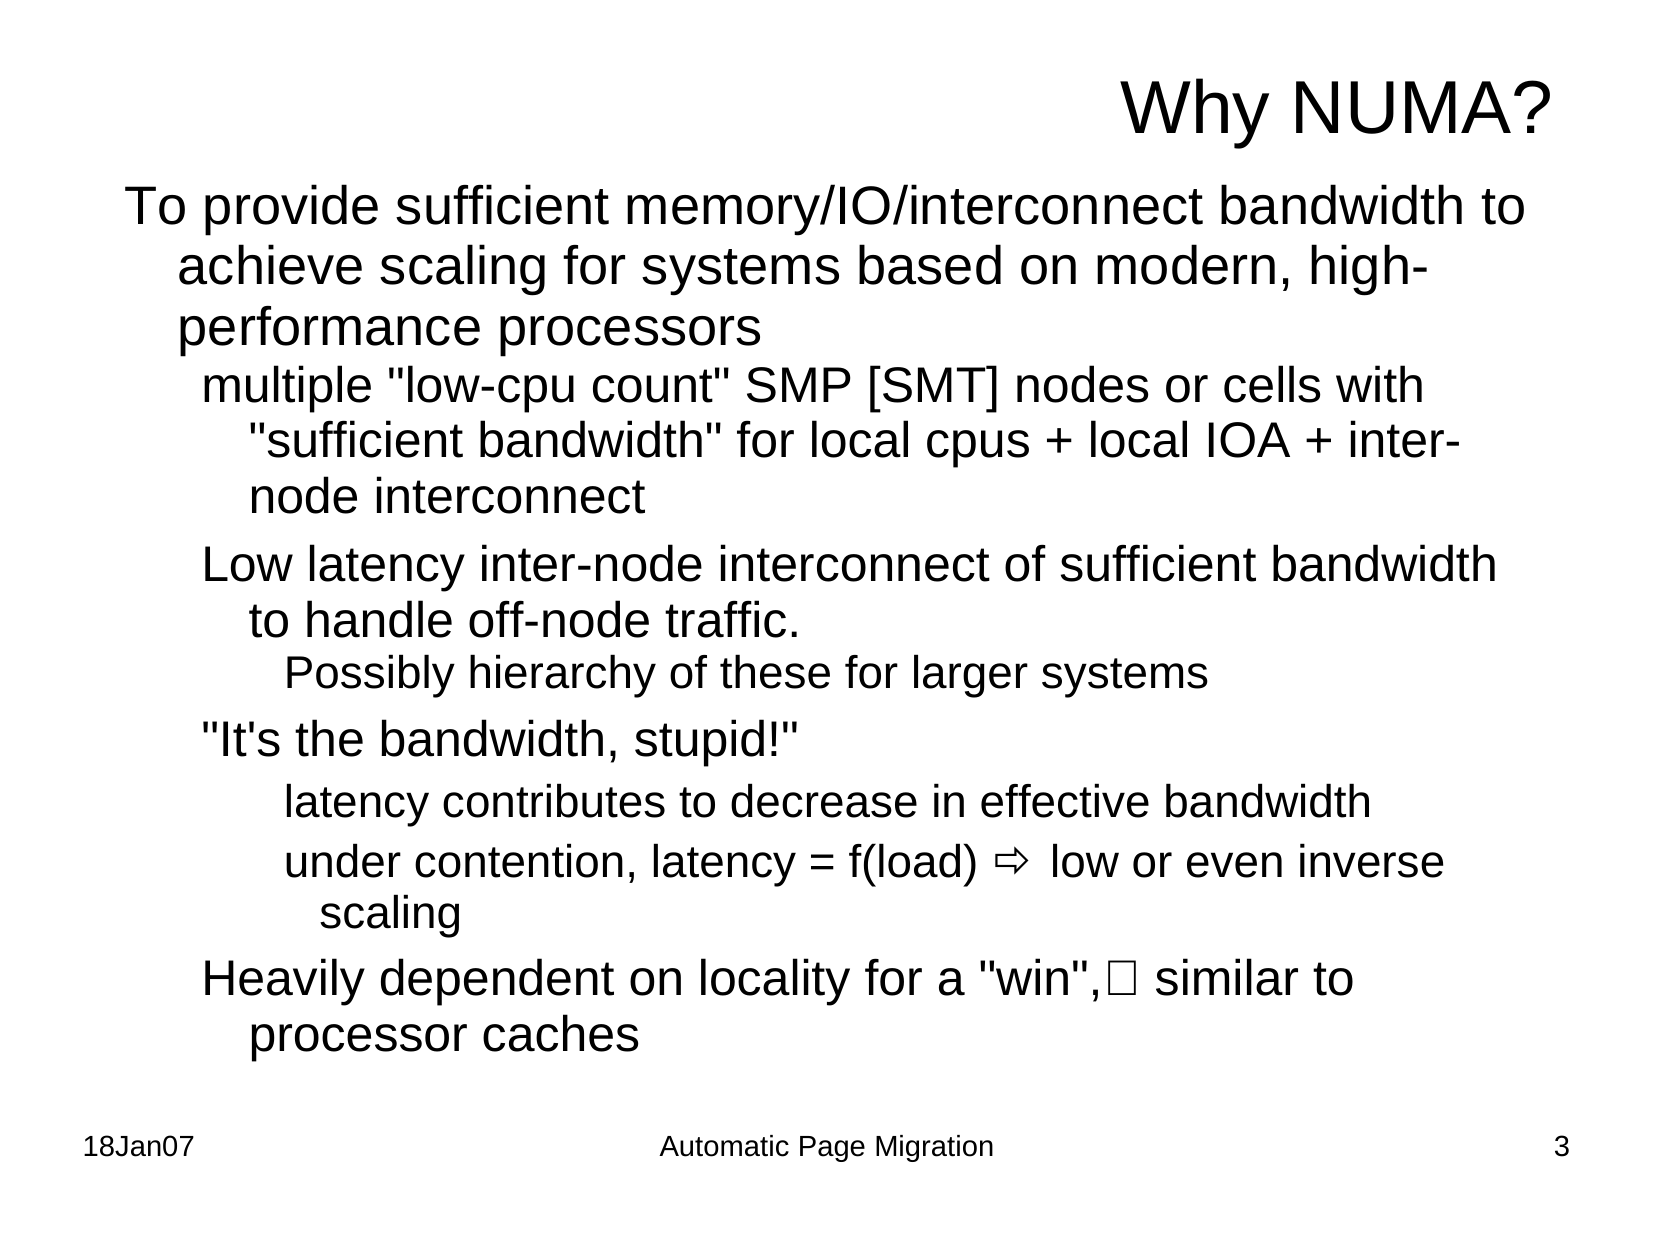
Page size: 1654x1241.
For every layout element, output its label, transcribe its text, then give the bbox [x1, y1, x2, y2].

title Why NUMA? [141, 38, 1554, 177]
list To provide sufficient memory/IO/interconnect bandwidth to achieve scaling for systems based on modern, high-performance processors multiple "low-cpu count" SMP [SMT] nodes or cells with "sufficient bandwidth" for local cpus + local IOA + inter-node interconnect Low latency inter-node interconnect of sufficient bandwidth to handle off-node traffic. Possibly hierarchy of these for larger systems "It's the bandwidth, stupid!" latency contributes to decrease in effective bandwidth under contention, latency = f(load)  low or even inverse scaling Heavily dependent on locality for a "win", similar to processor caches [106, 175, 1546, 1156]
